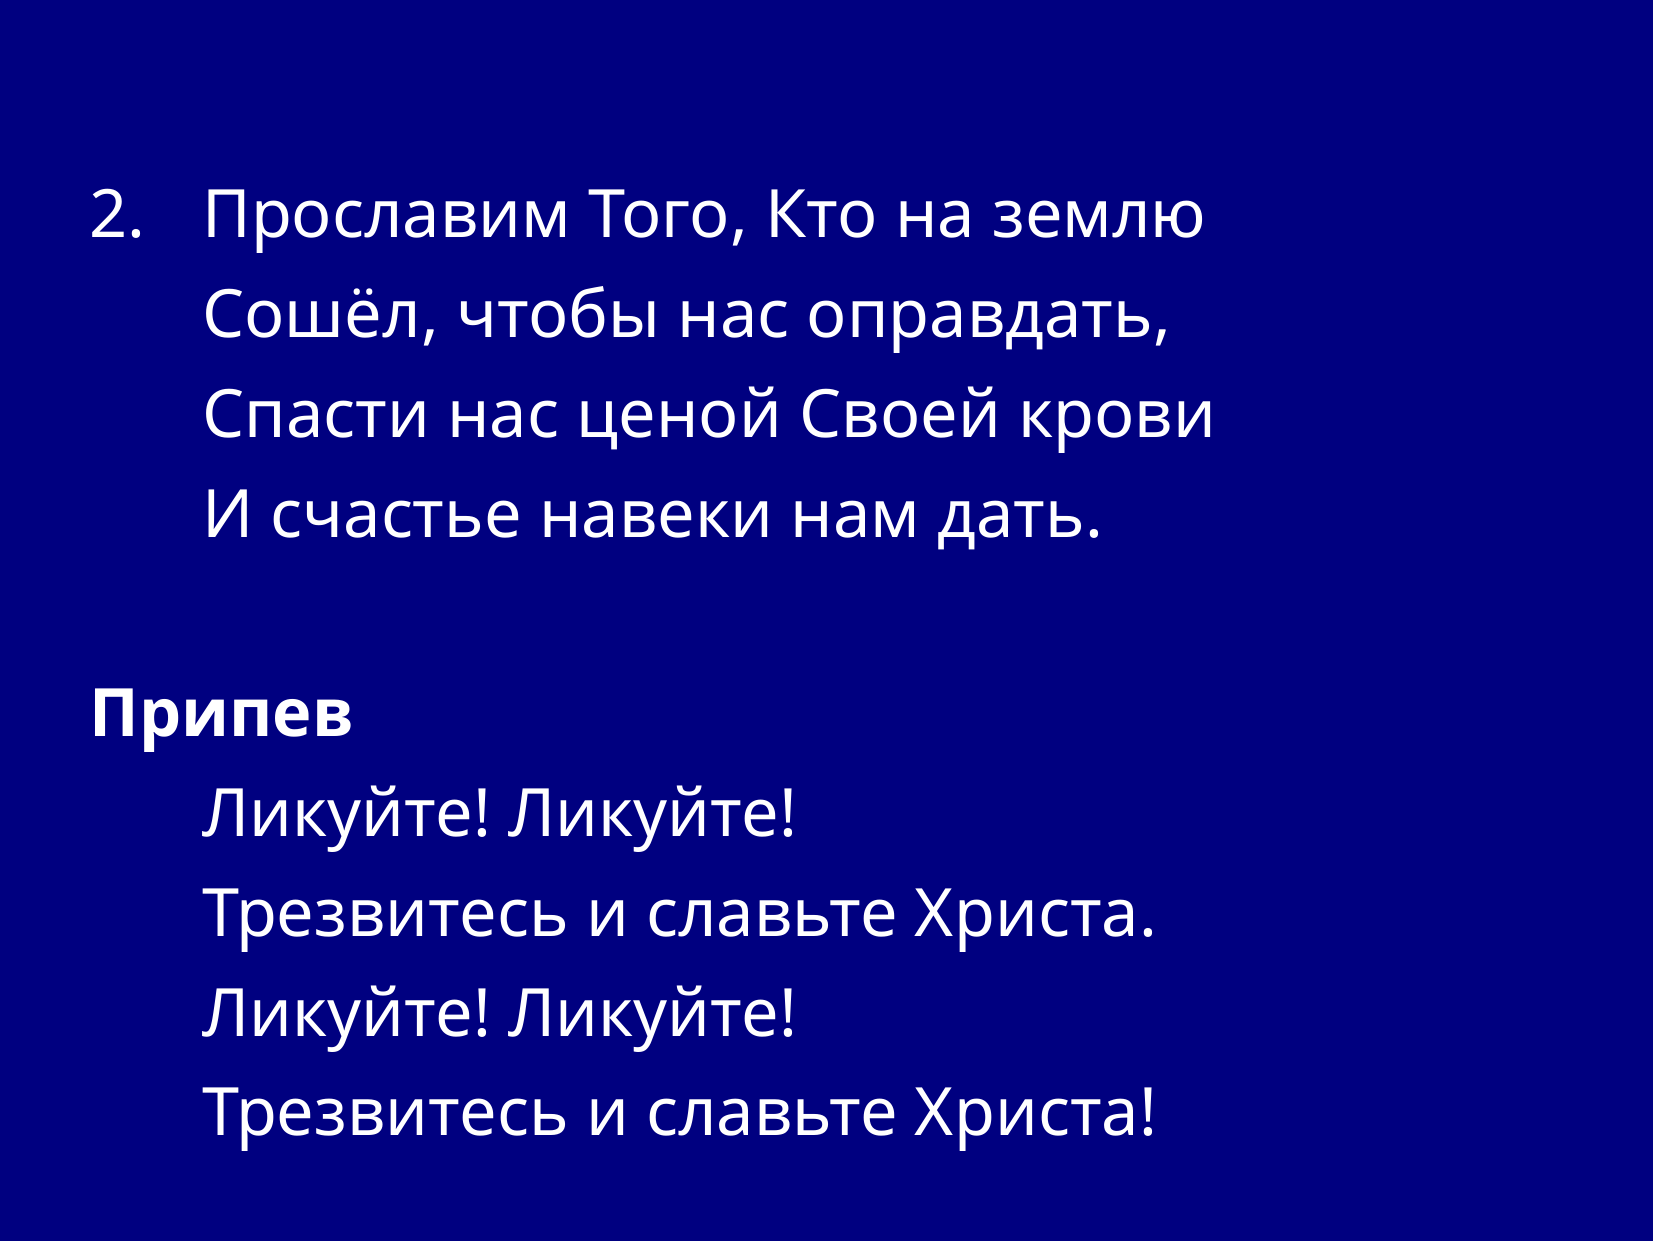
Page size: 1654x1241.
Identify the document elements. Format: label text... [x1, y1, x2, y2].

text_box 2. Прославим Того, Кто на землю Сошёл, чтобы нас оправдать, Спасти нас ценой Своей крови И счастье навеки нам дать. Припев Ликуйте! Ликуйте! Трезвитесь и славьте Христа. Ликуйте! Ликуйте! Трезвитесь и славьте Христа! [75, 150, 1576, 1163]
